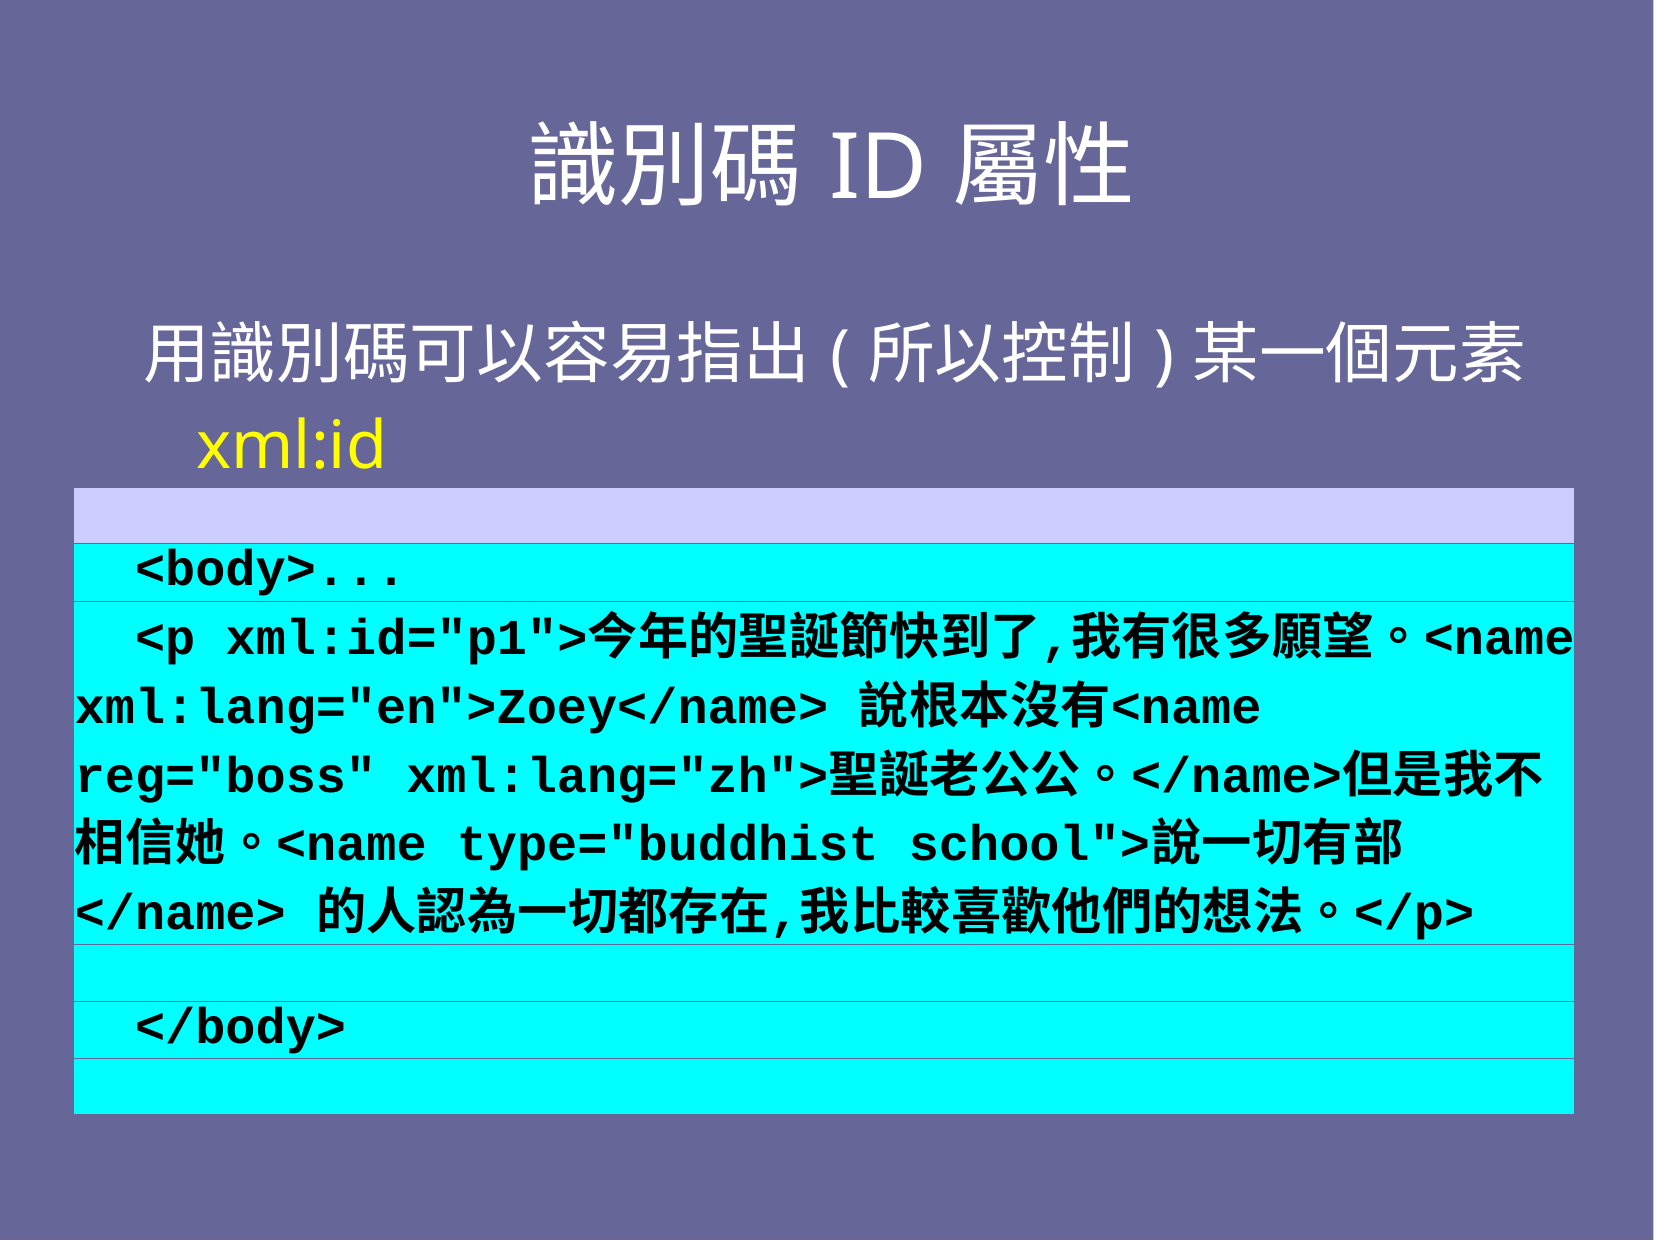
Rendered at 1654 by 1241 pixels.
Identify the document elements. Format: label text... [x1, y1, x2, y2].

chart [74, 487, 1575, 1223]
list 用識別碼可以容易指出(所以控制)某一個元素 xml:id [125, 300, 1538, 487]
title 識別碼ID屬性 [125, 55, 1538, 263]
